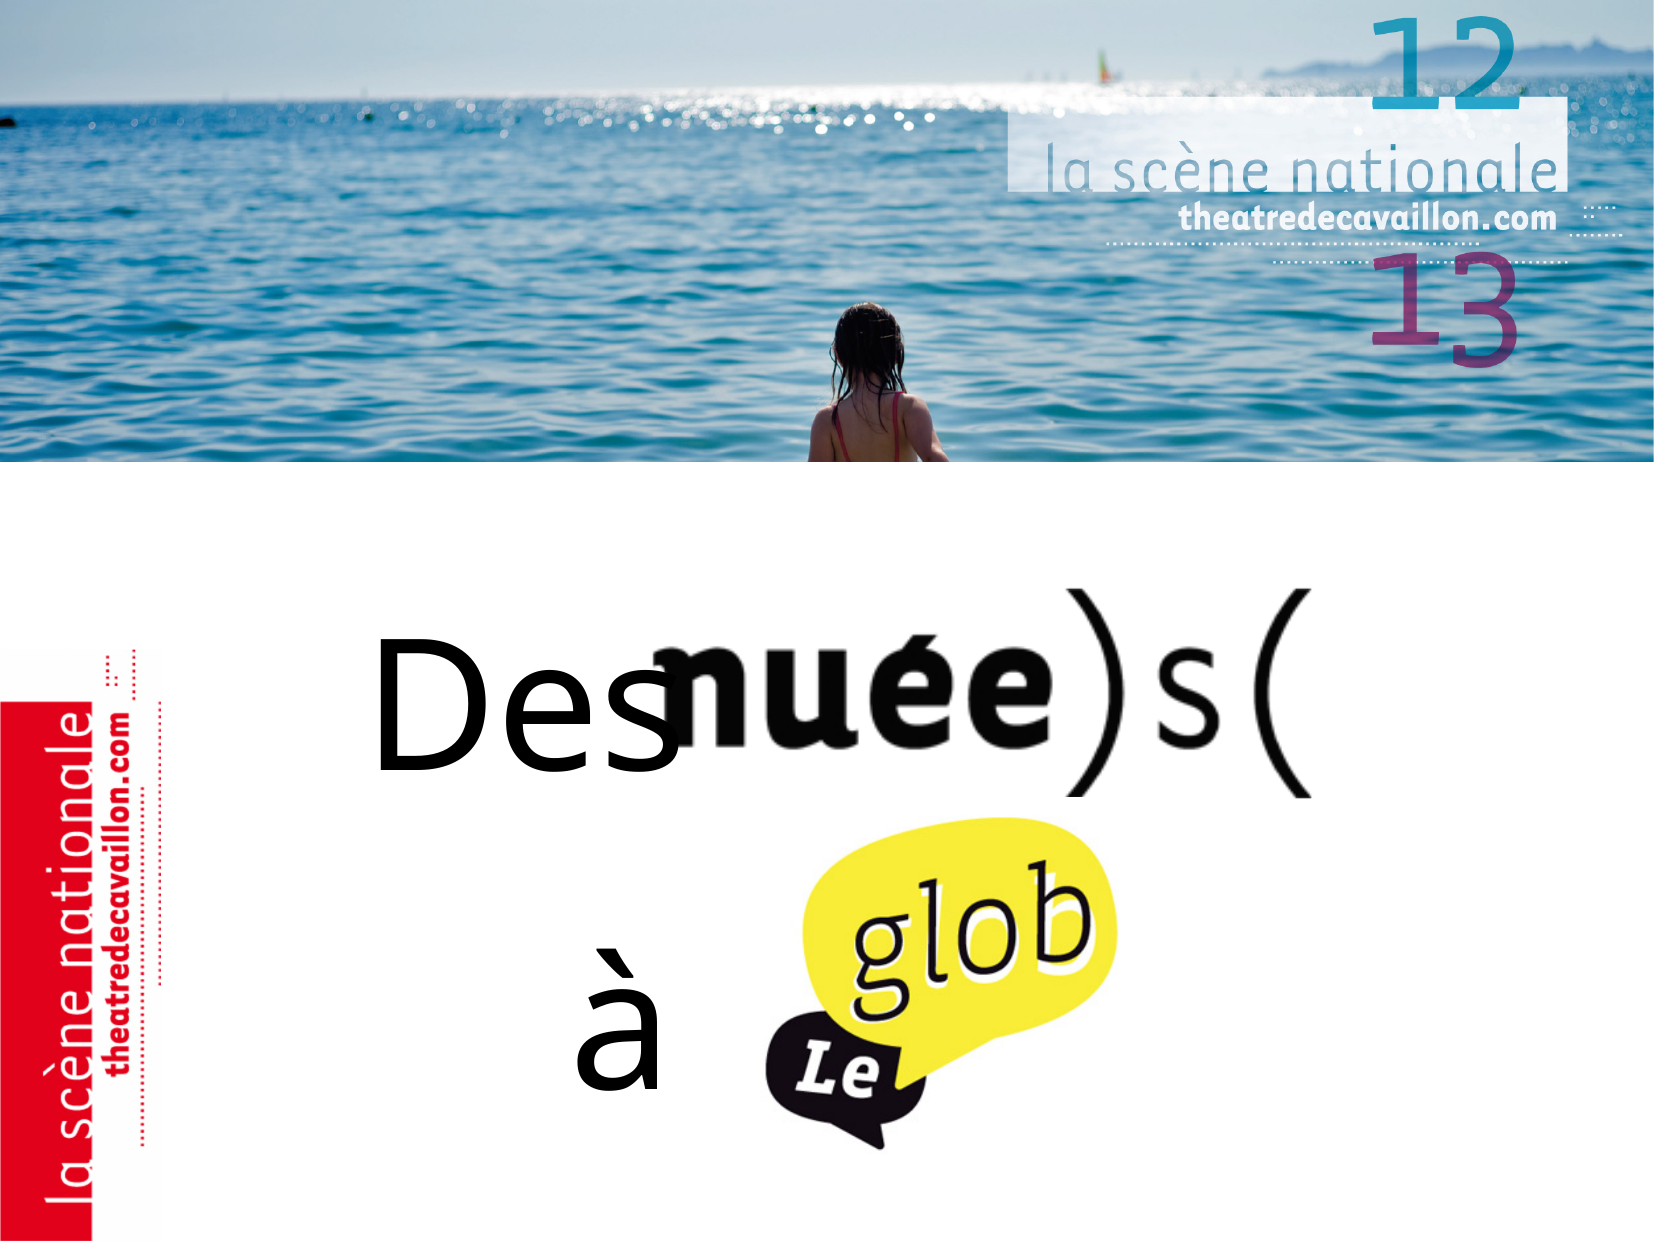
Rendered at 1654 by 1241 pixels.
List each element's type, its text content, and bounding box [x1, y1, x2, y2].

picture [0, 0, 1654, 462]
text_box à [555, 885, 709, 1113]
picture [637, 562, 1317, 1165]
picture [0, 649, 161, 1241]
text_box Des [348, 566, 703, 794]
